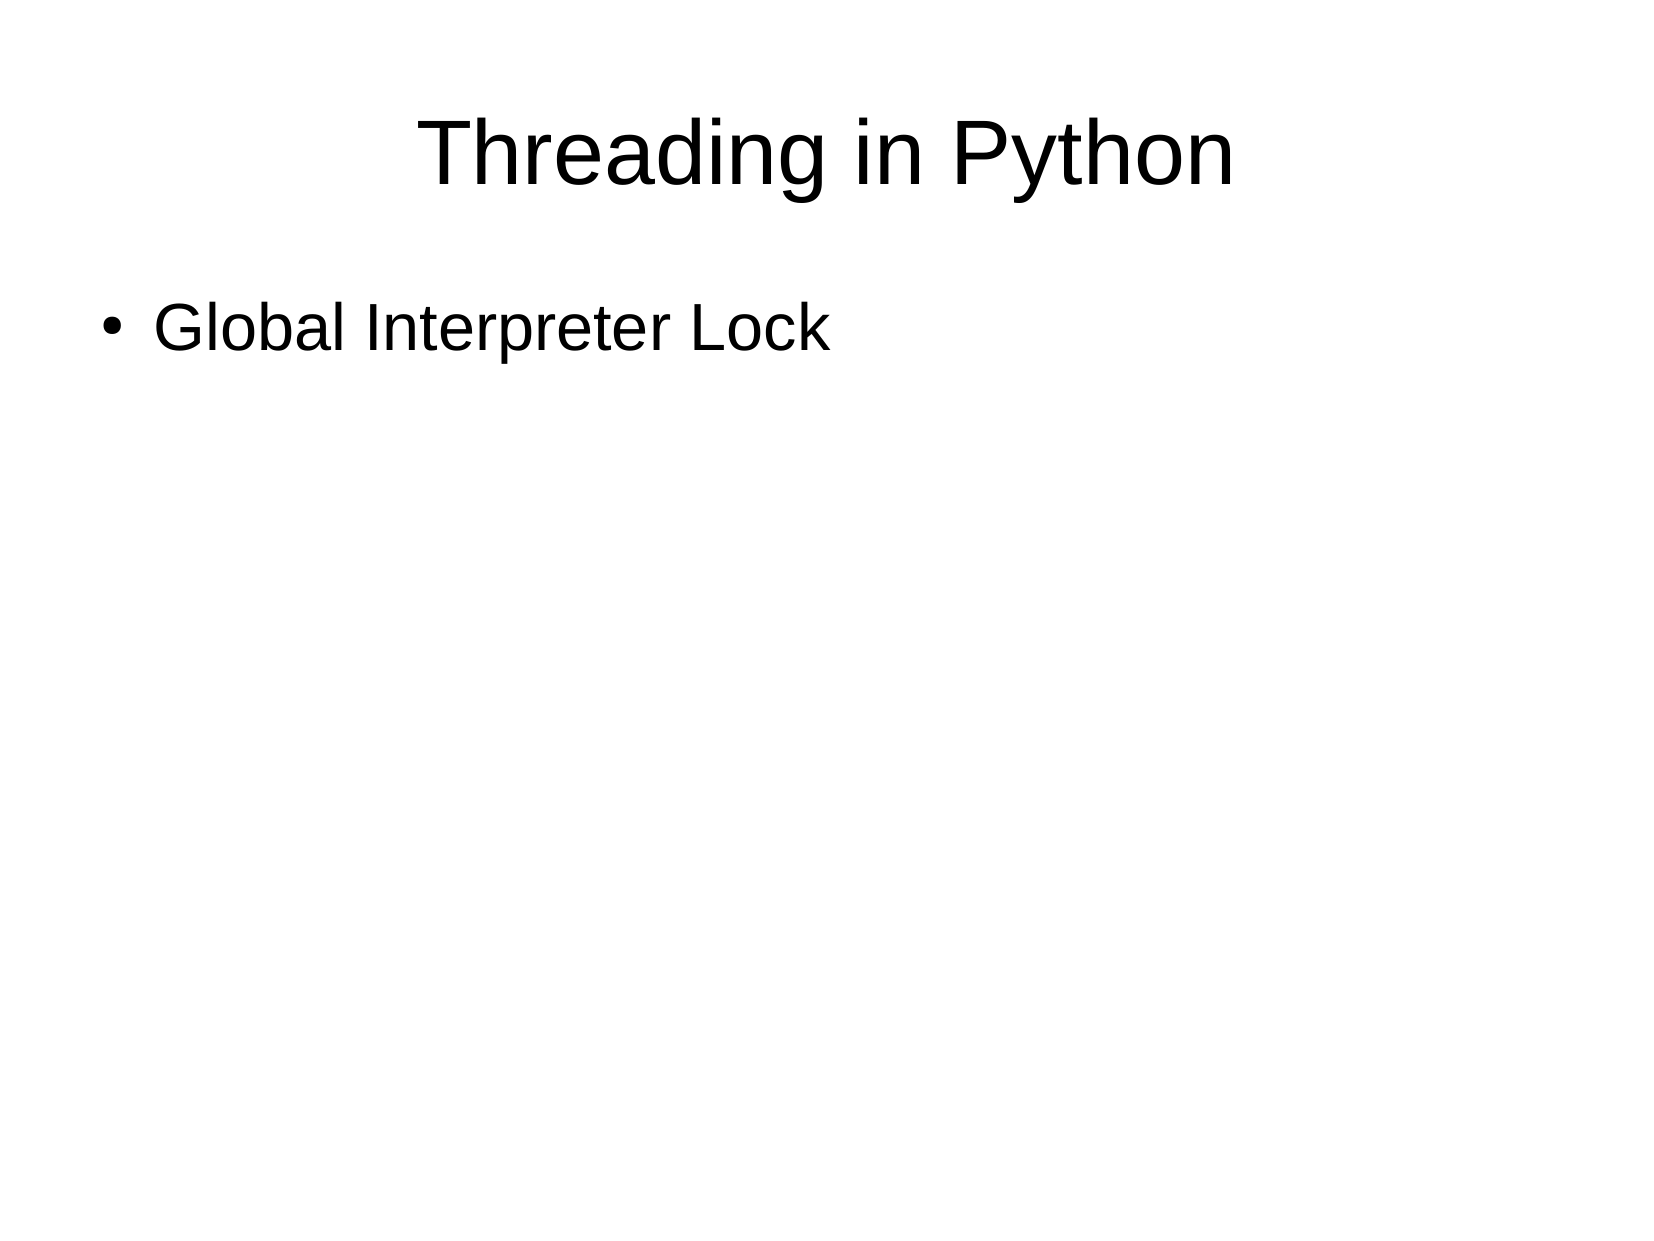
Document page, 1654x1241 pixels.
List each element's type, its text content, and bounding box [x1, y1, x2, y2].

title Threading in Python [82, 49, 1571, 257]
list Global Interpreter Lock [82, 290, 1571, 1010]
